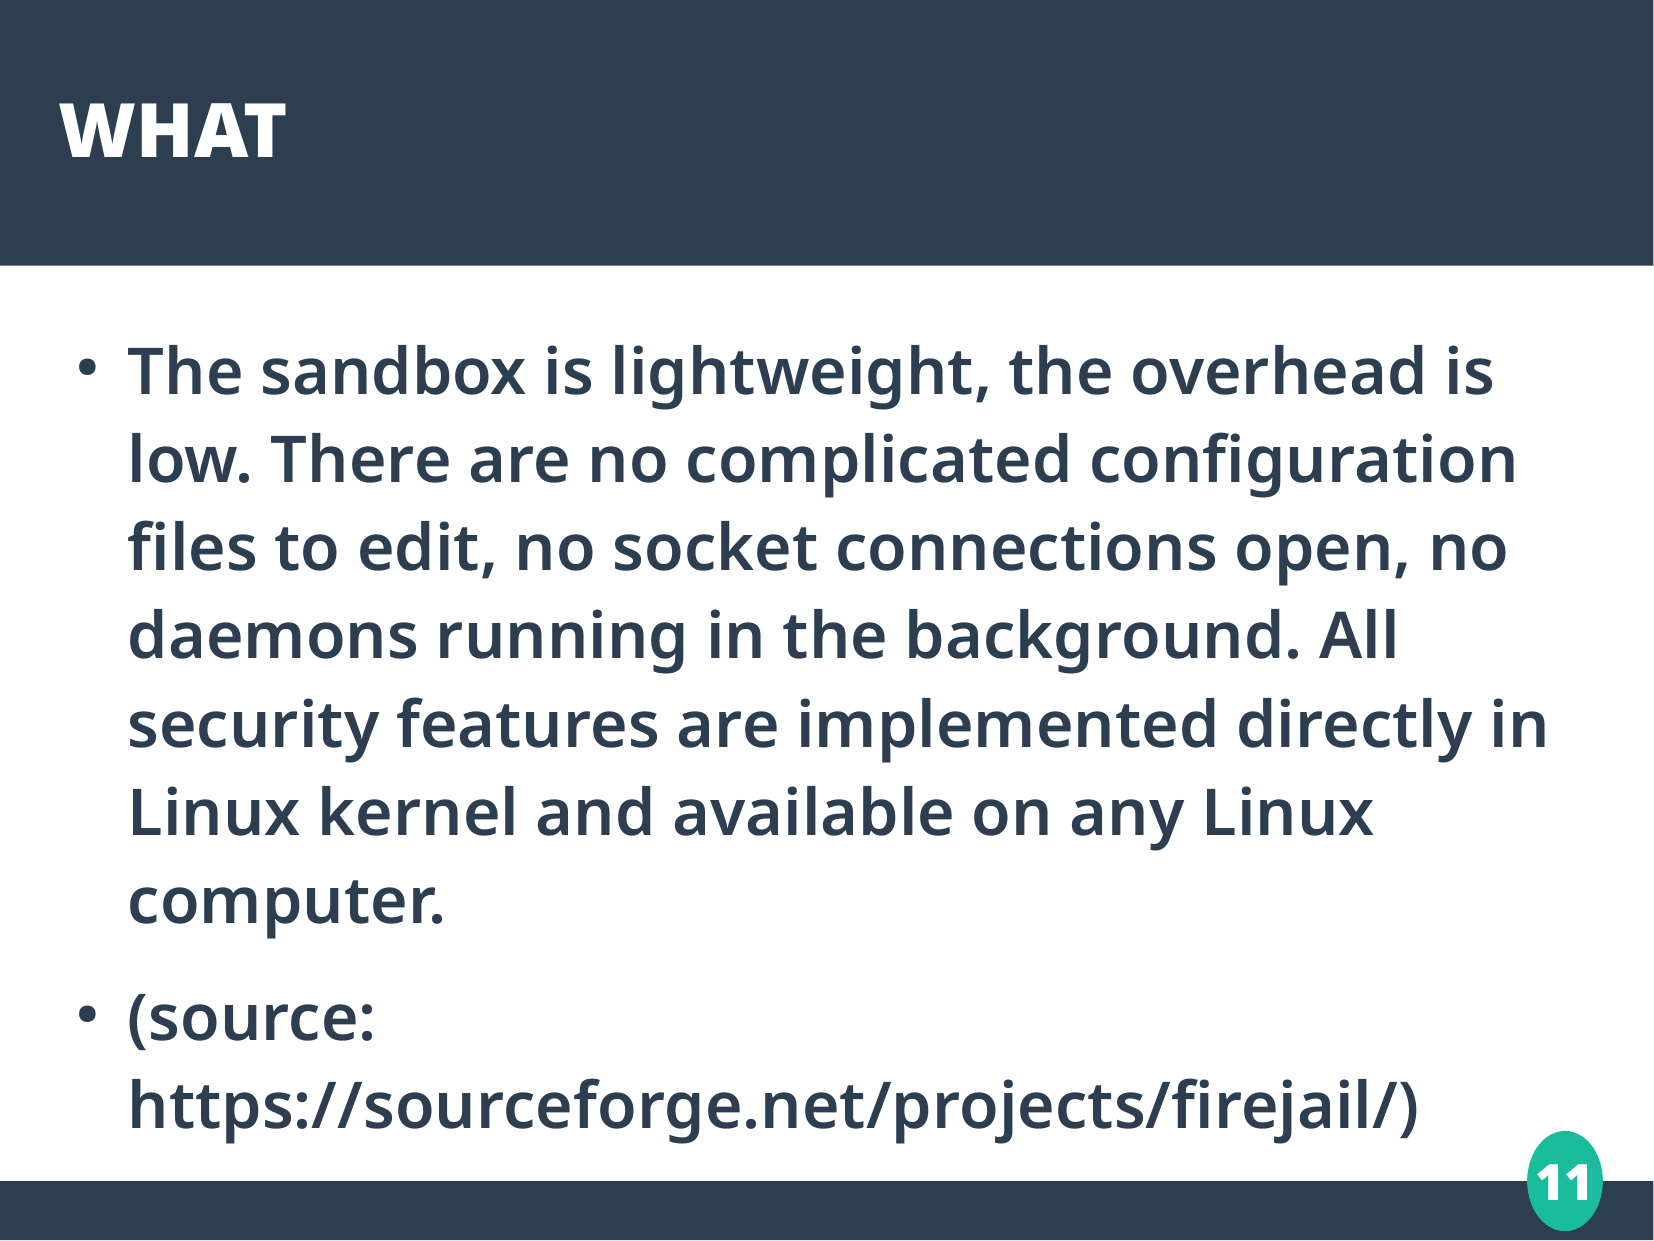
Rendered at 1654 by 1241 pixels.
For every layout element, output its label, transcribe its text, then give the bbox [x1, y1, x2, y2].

list The sandbox is lightweight, the overhead is low. There are no complicated configuration files to edit, no socket connections open, no daemons running in the background. All security features are implemented directly in Linux kernel and available on any Linux computer. (source: https://sourceforge.net/projects/firejail/) [59, 324, 1595, 1152]
title WHAT [59, 49, 1595, 207]
